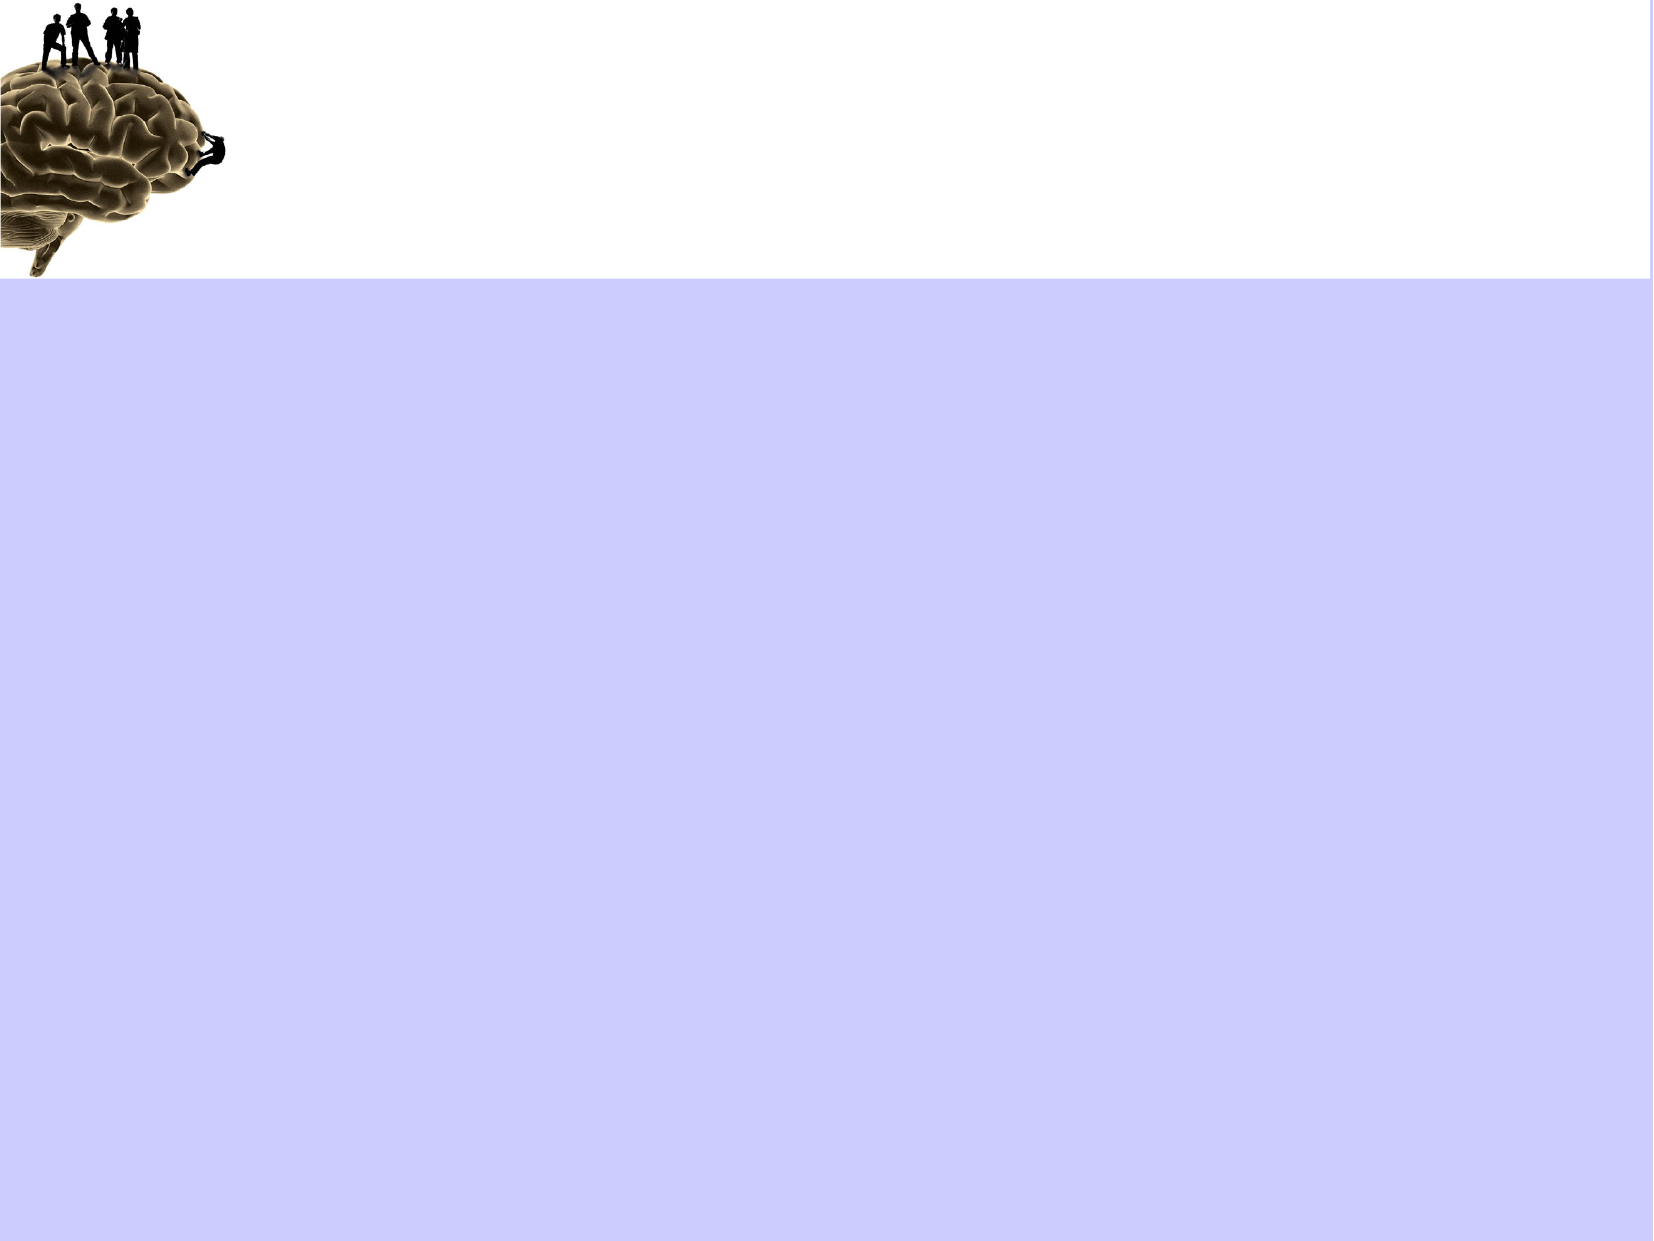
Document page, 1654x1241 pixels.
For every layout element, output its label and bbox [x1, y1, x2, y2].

picture [0, 0, 226, 278]
